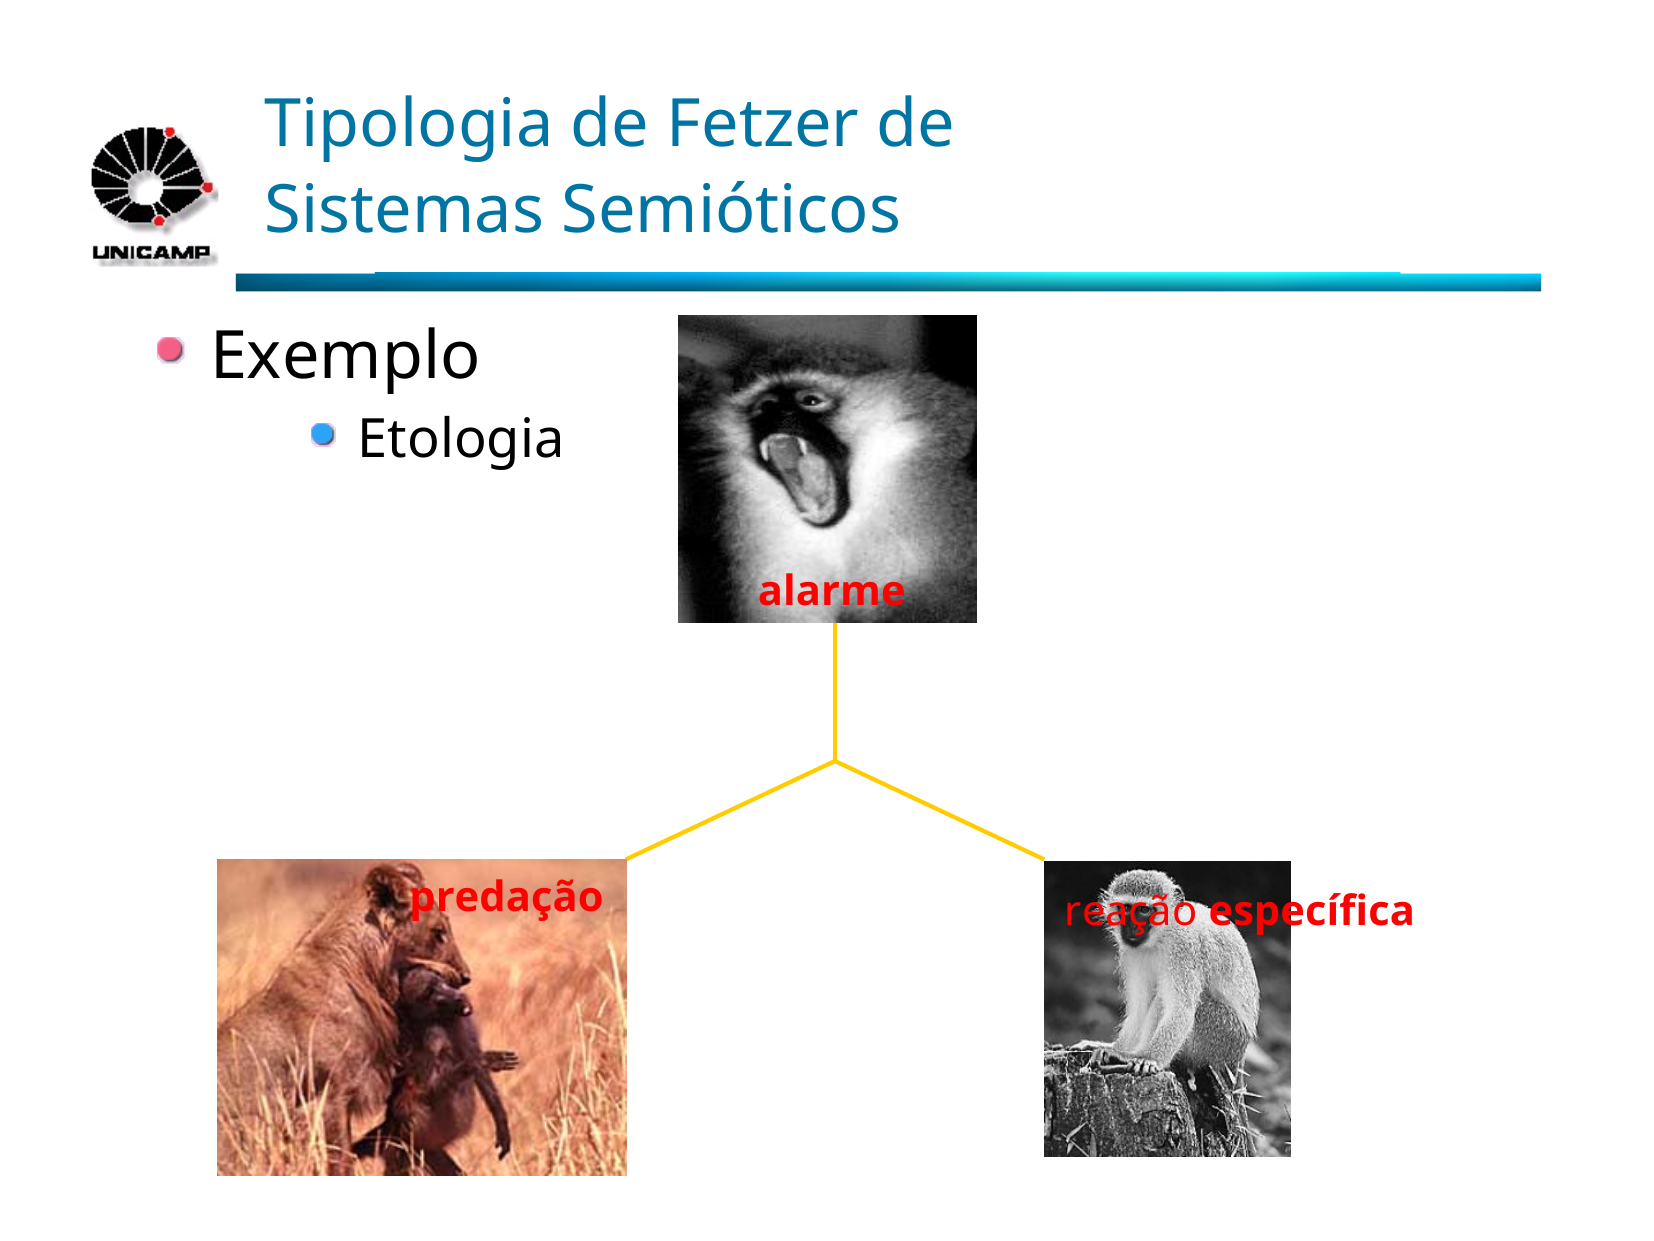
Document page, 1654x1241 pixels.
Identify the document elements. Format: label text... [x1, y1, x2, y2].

picture [125, 272, 1654, 295]
list Exemplo Etologia [121, 309, 1534, 1182]
title Tipologia de Fetzer de Sistemas Semióticos [264, 42, 1534, 250]
